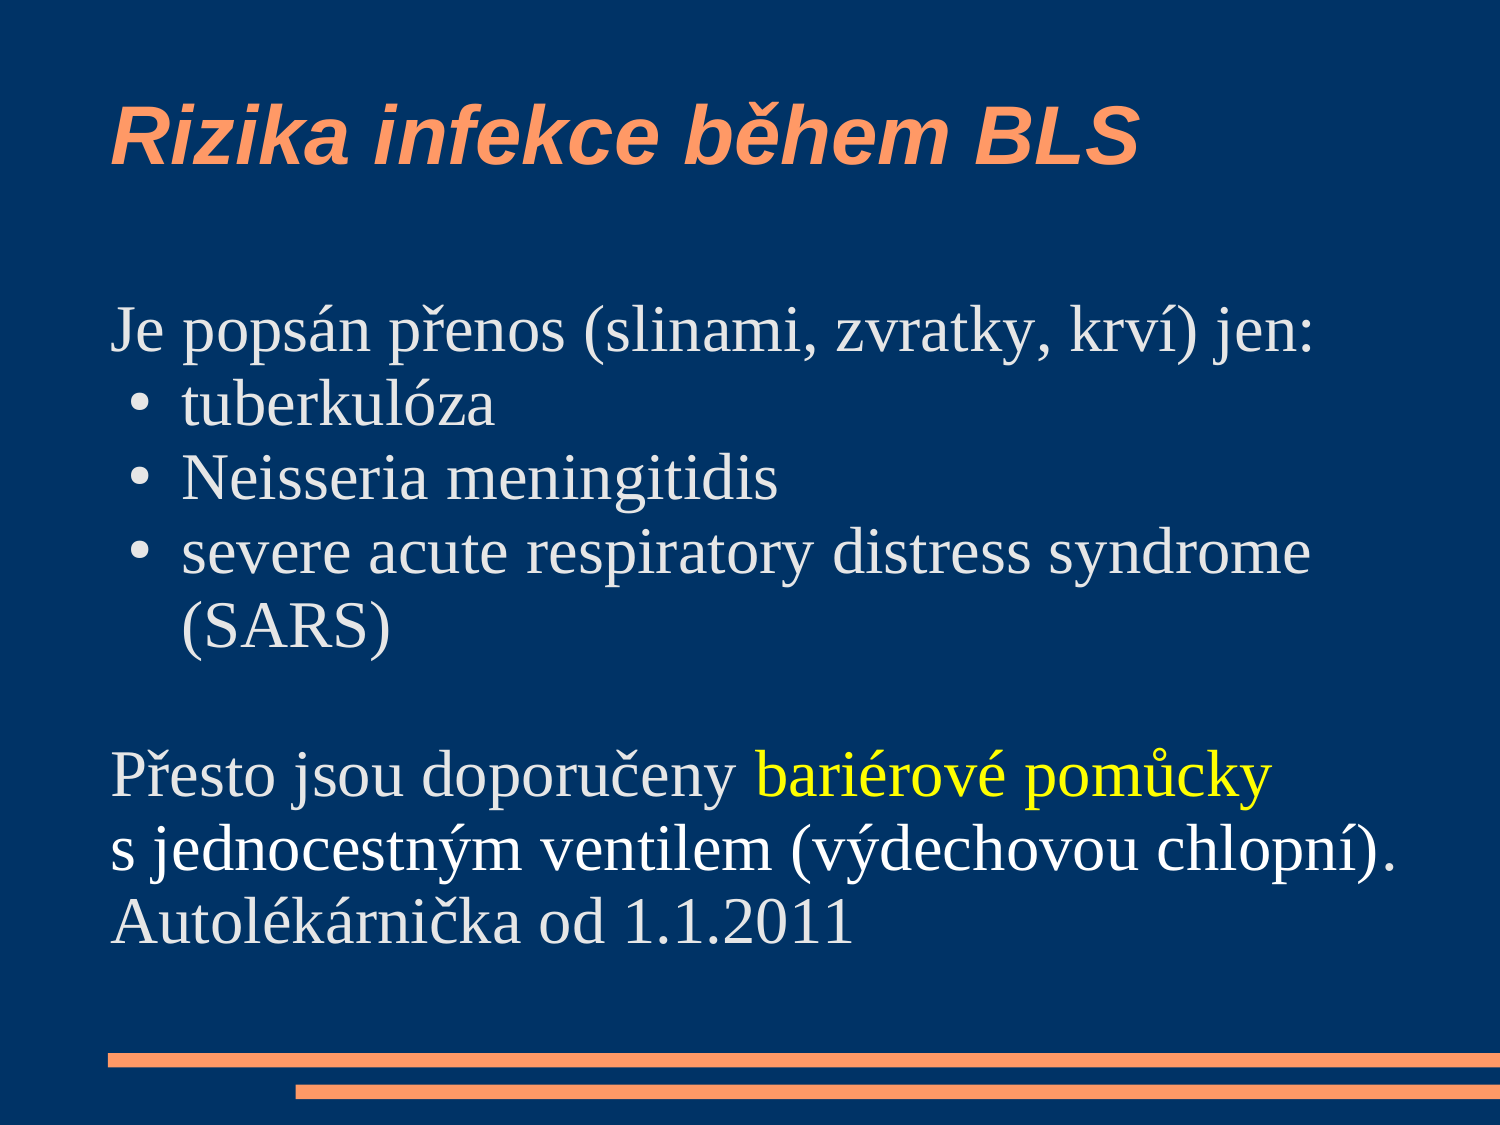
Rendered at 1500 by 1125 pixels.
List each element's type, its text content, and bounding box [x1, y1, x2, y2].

list Je popsán přenos (slinami, zvratky, krví) jen: tuberkulóza Neisseria meningitidis severe acute respiratory distress syndrome (SARS) Přesto jsou doporučeny bariérové pomůcky s jednocestným ventilem (výdechovou chlopní). Autolékárnička od 1.1.2011 [110, 292, 1416, 1013]
title Rizika infekce během BLS [110, 41, 1392, 230]
